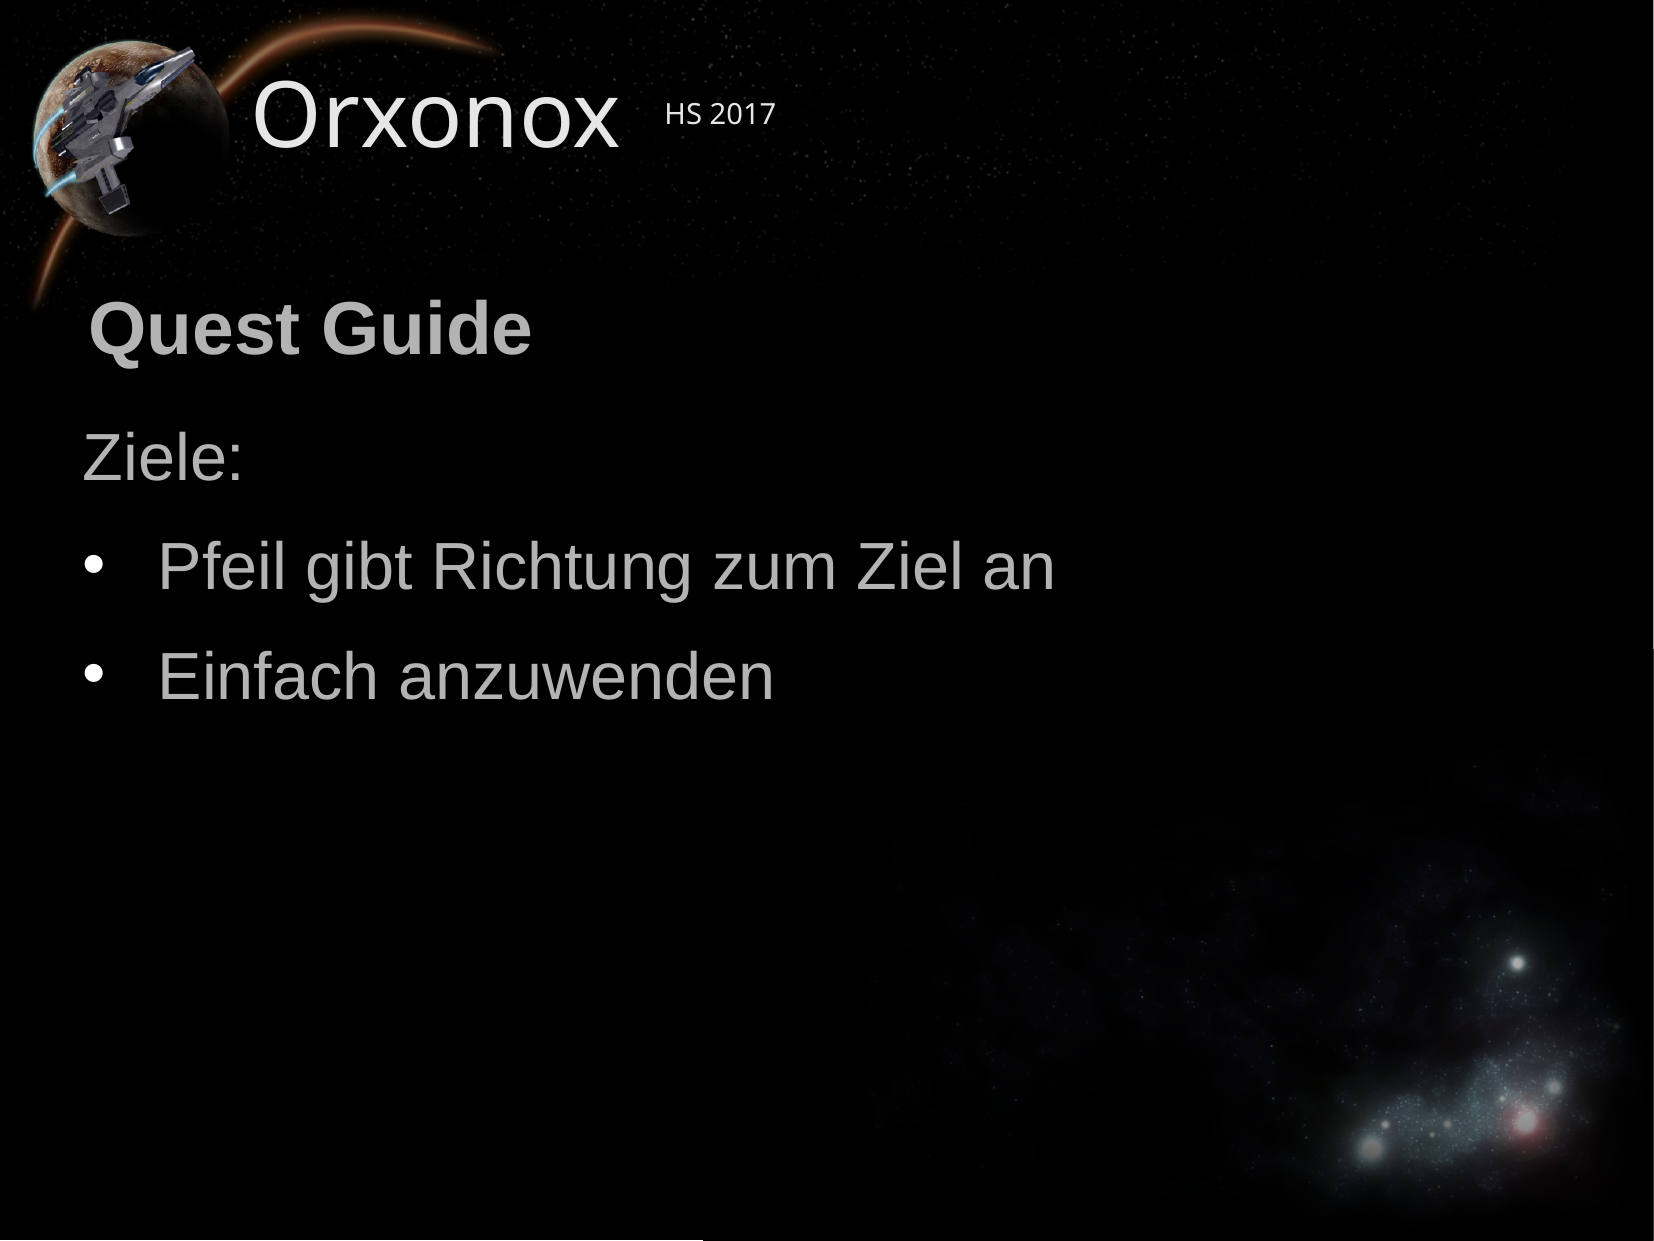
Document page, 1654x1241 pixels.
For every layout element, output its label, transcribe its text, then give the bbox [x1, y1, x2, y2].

list Ziele: Pfeil gibt Richtung zum Ziel an Einfach anzuwenden [82, 413, 1571, 1188]
title Quest Guide [88, 273, 1577, 377]
picture [703, 649, 1654, 1241]
picture [0, 0, 1607, 443]
